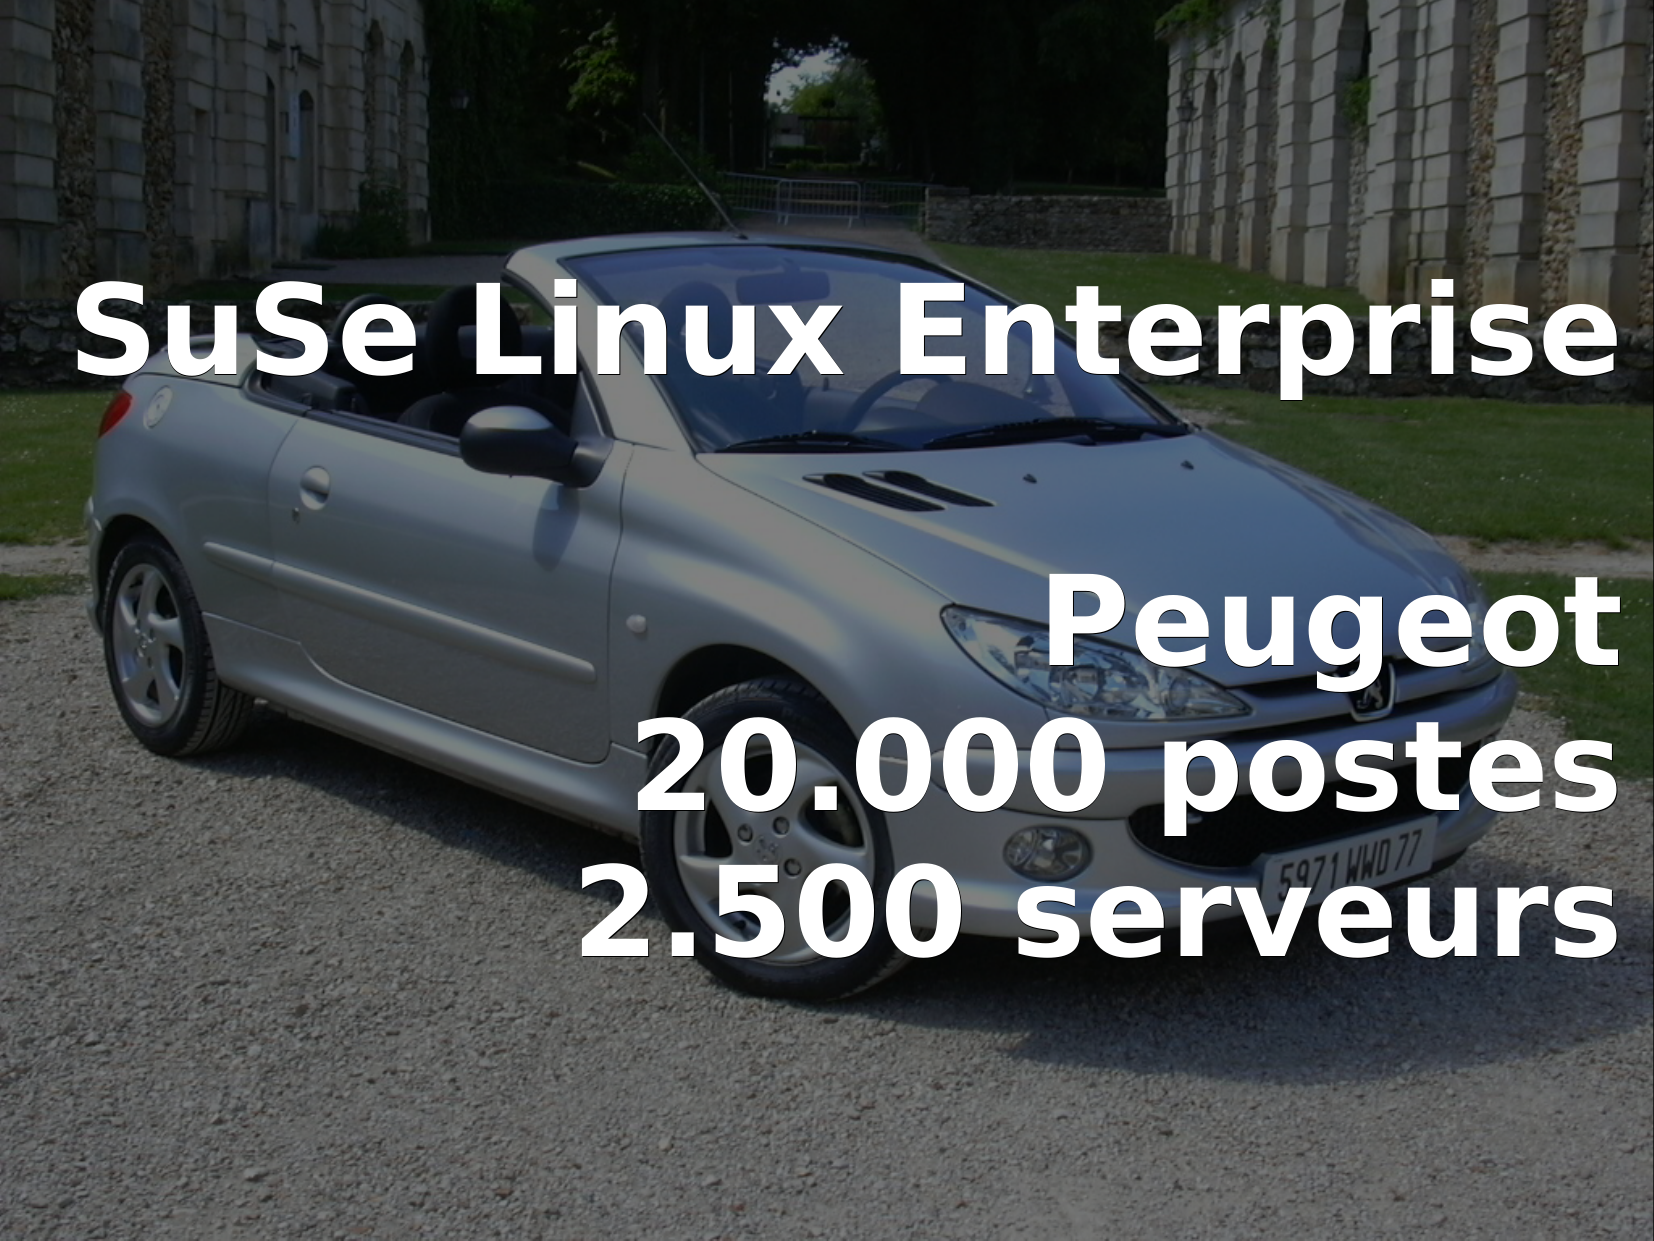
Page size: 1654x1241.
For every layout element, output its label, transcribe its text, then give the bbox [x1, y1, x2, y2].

picture [0, 0, 1654, 1241]
text_box SuSe Linux Enterprise Peugeot 20.000 postes 2.500 serveurs [29, 250, 1639, 994]
